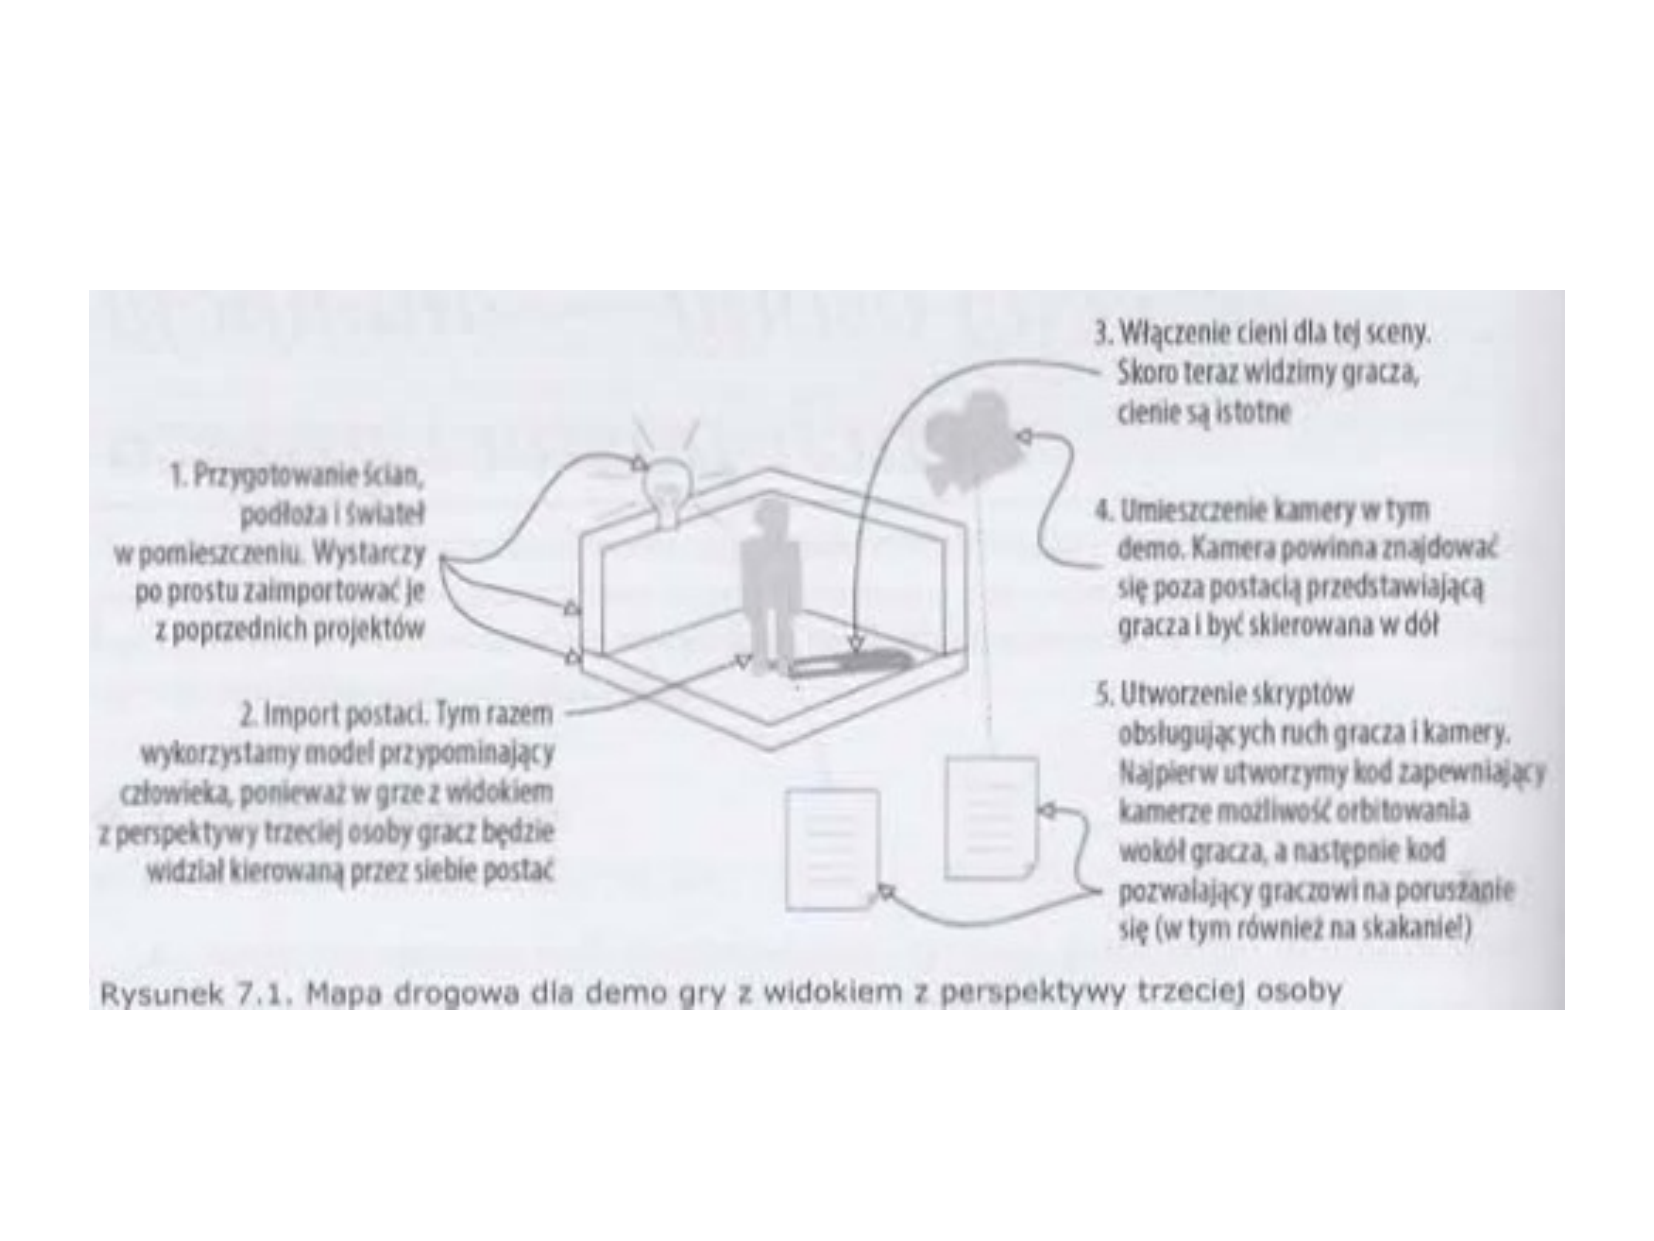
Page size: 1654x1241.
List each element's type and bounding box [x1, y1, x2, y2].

picture [89, 290, 1565, 1010]
